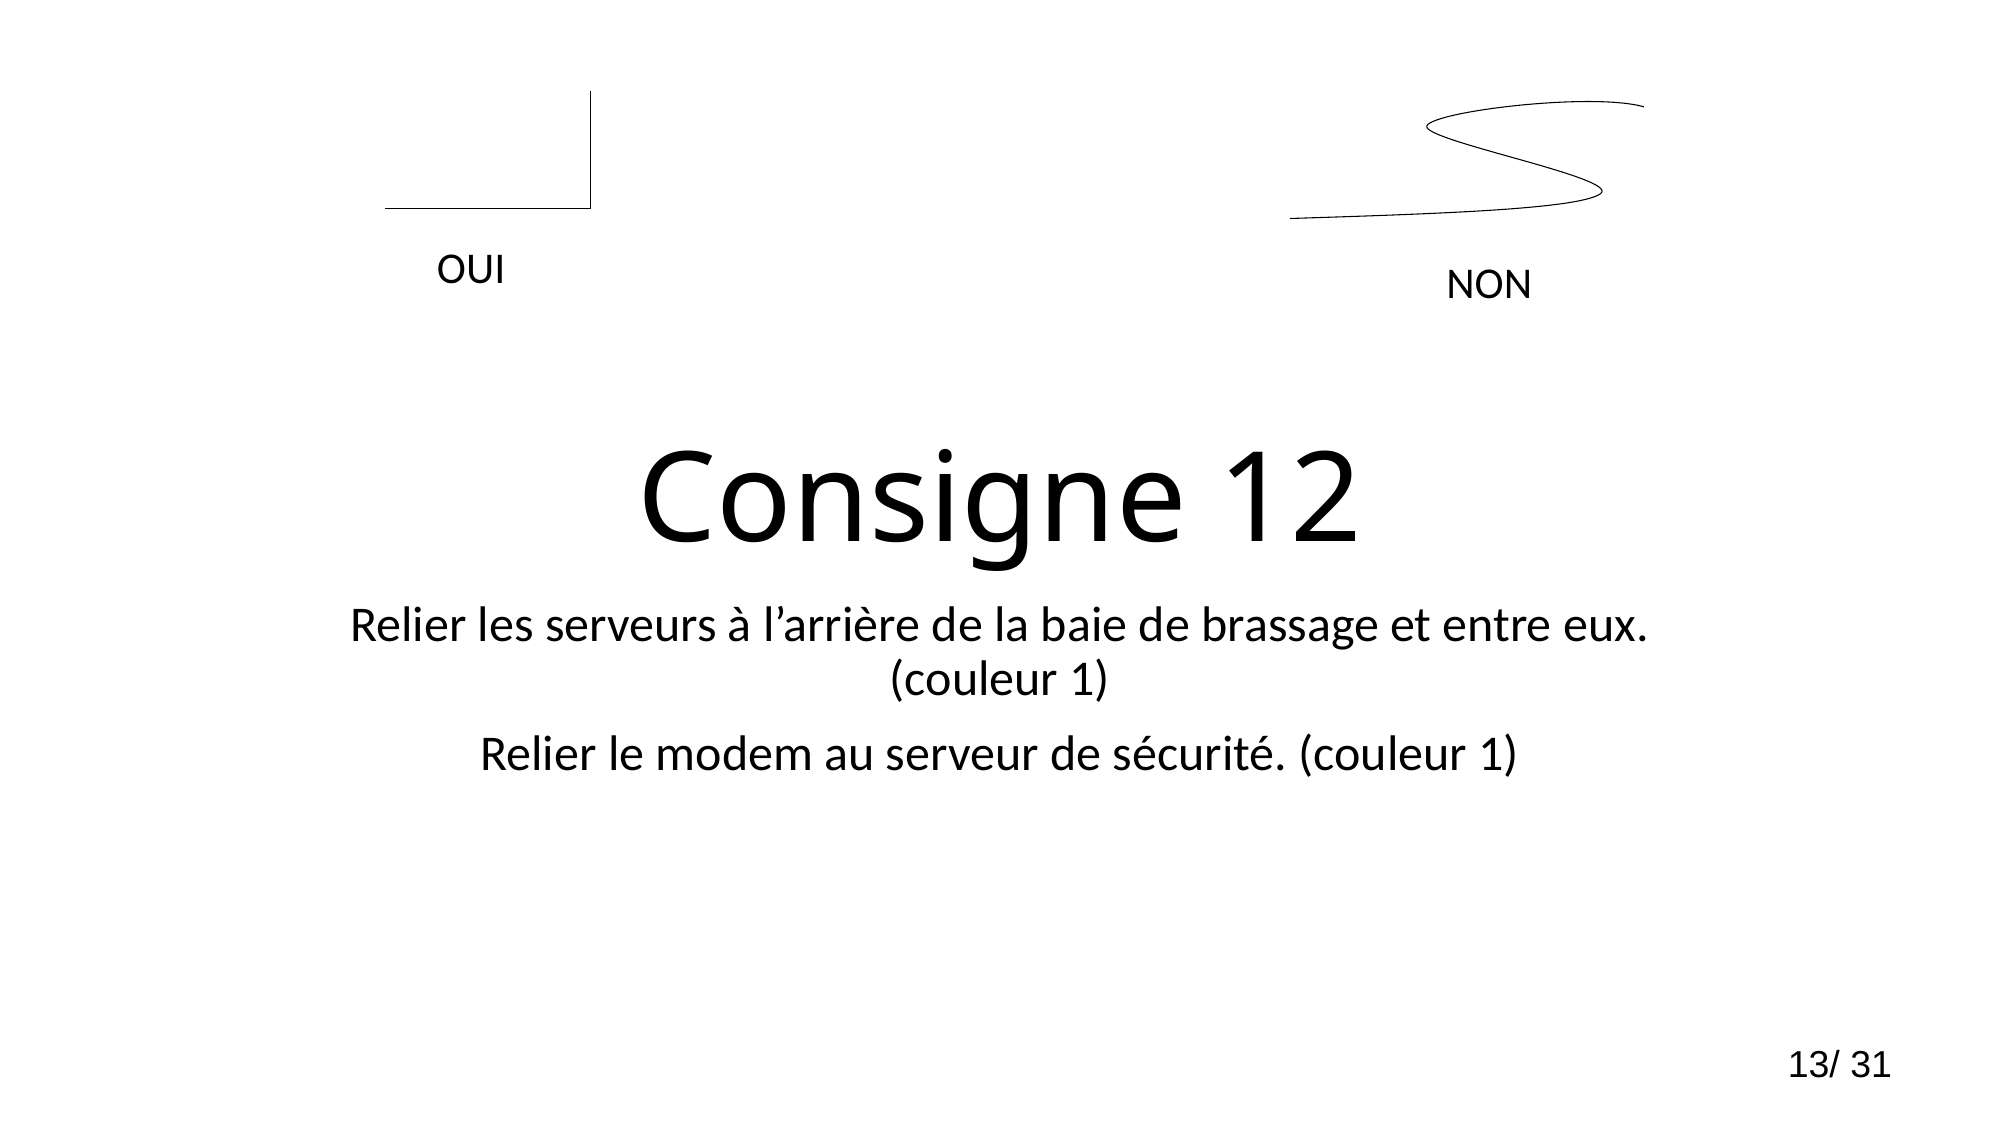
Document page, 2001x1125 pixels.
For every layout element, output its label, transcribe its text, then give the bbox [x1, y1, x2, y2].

text_box 31/ 31 [1830, 1035, 1979, 1093]
text_box NON [1275, 253, 1704, 317]
subtitle Relier les serveurs à l’arrière de la baie de brassage et entre eux. (couleur 1) Relier le modem au serveur de sécurité. (couleur 1) [249, 590, 1750, 863]
title Consigne 12 [249, 184, 1750, 576]
text_box OUI [256, 238, 686, 302]
